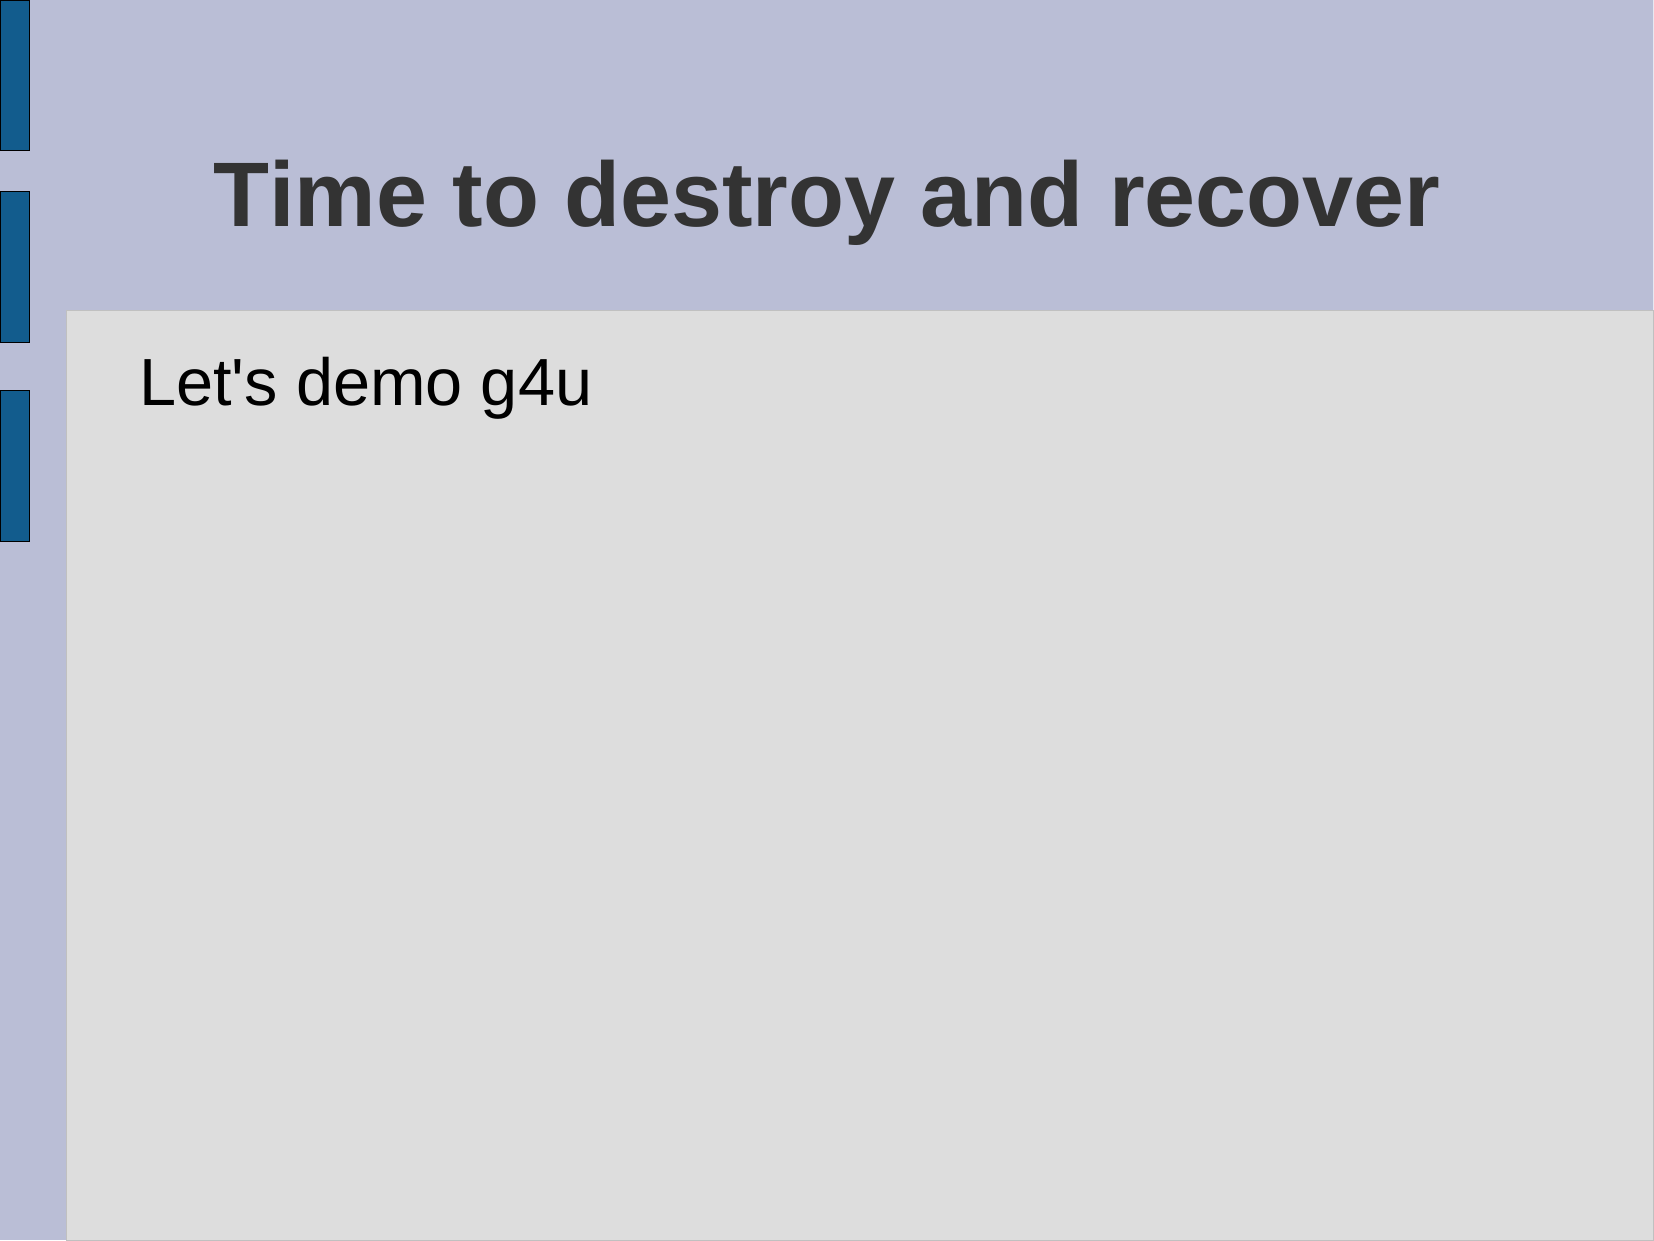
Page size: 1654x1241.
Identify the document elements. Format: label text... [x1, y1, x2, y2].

title Time to destroy and recover [121, 91, 1534, 299]
list Let's demo g4u [121, 344, 1534, 1127]
